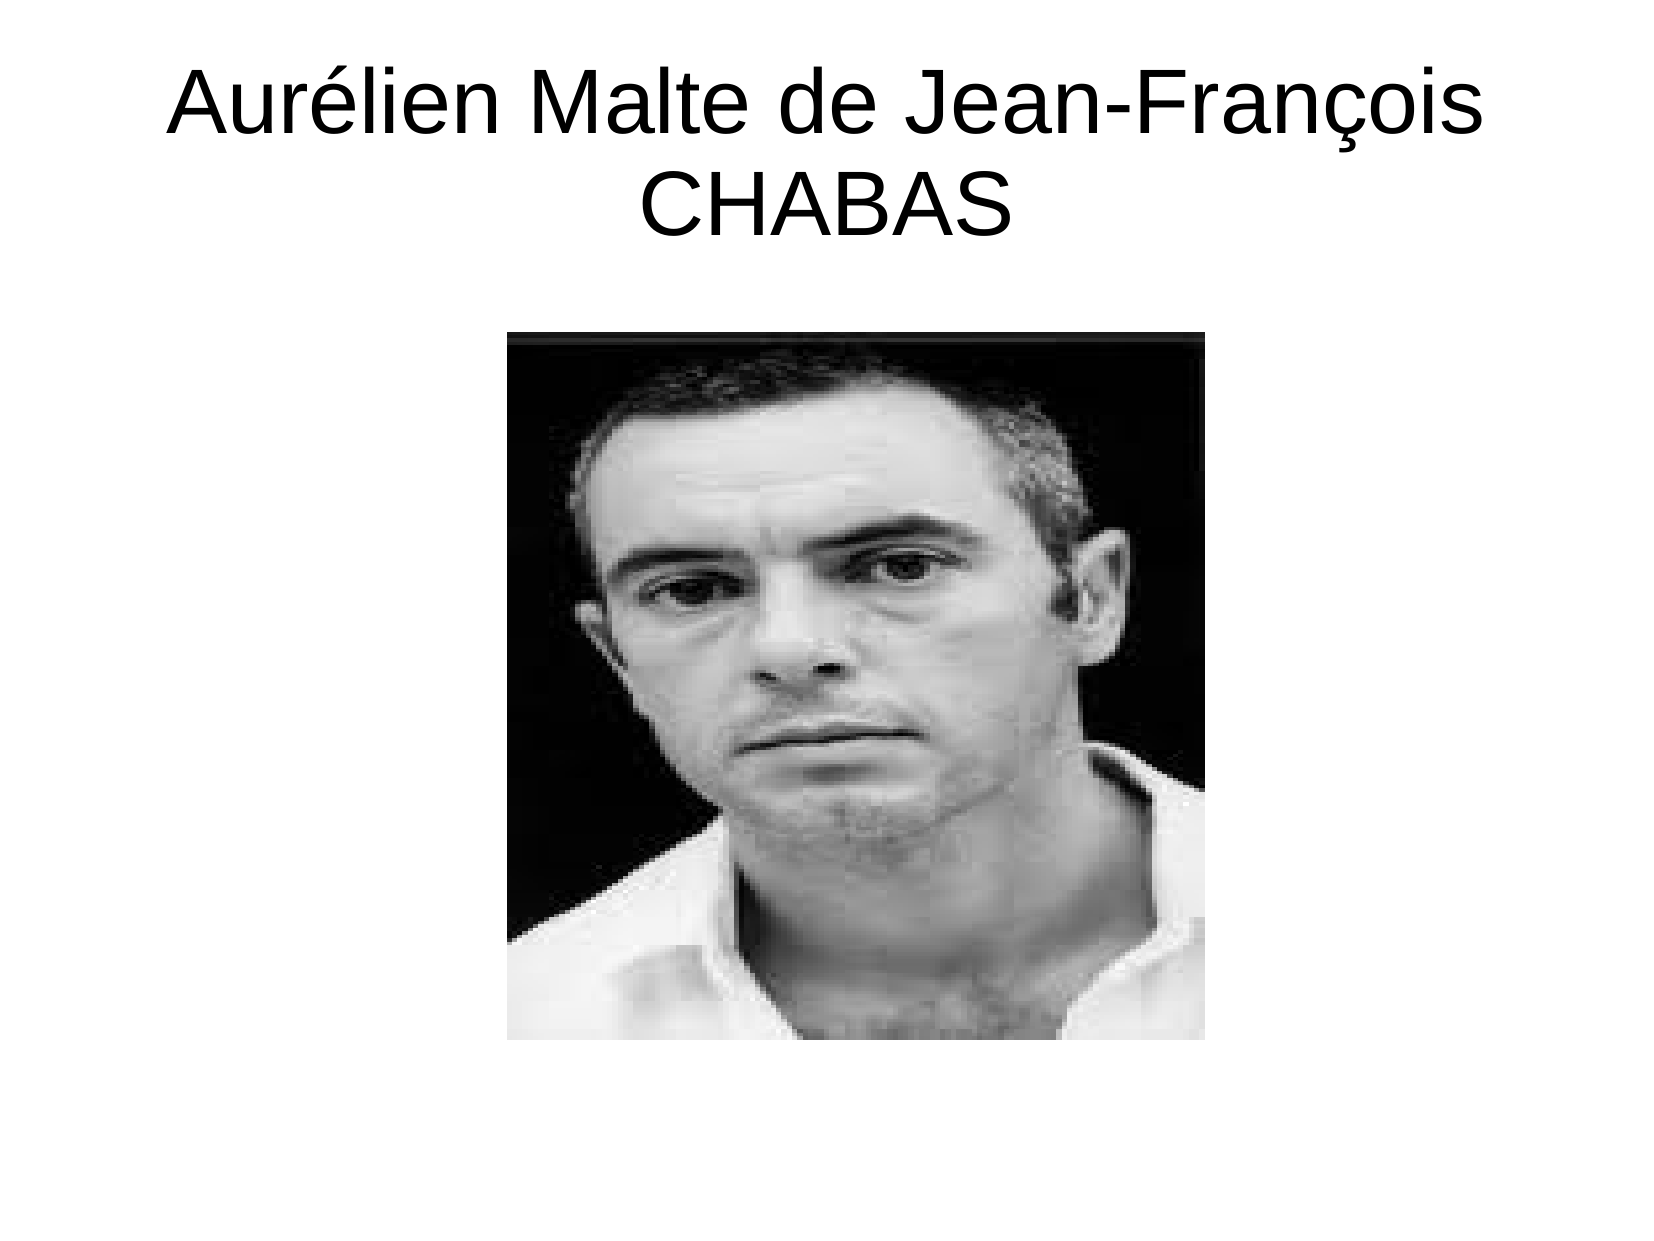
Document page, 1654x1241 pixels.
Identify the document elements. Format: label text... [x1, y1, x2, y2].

title Aurélien Malte de Jean-François CHABAS [82, 49, 1571, 257]
picture [507, 332, 1205, 1040]
